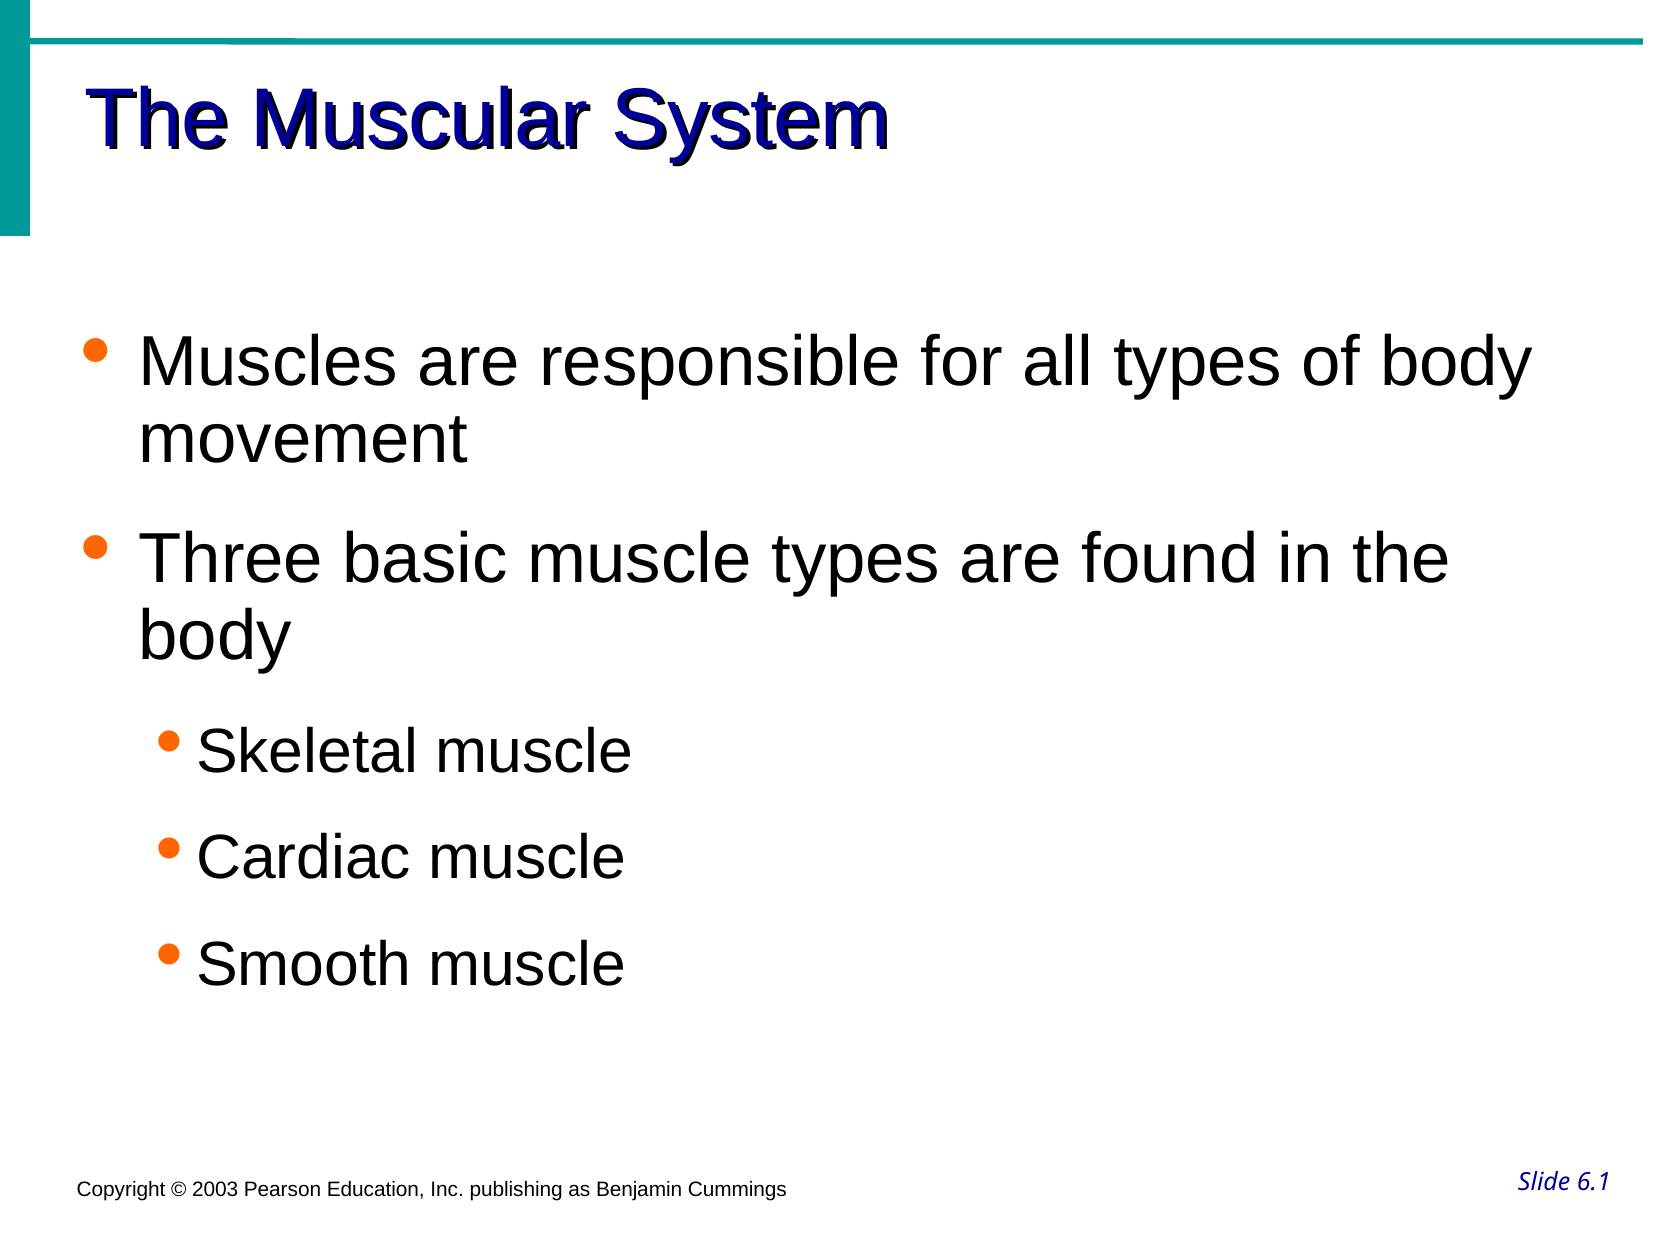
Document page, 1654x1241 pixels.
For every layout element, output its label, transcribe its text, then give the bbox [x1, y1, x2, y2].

text_box Copyright © 2003 Pearson Education, Inc. publishing as Benjamin Cummings [61, 1168, 802, 1209]
list The Muscular System [68, 55, 1585, 183]
text_box [0, 0, 28, 235]
text_box Muscles are responsible for all types of body movement Three basic muscle types are found in the body Skeletal muscle Cardiac muscle Smooth muscle [68, 316, 1560, 1007]
title Slide 6.1 [1391, 1157, 1626, 1213]
